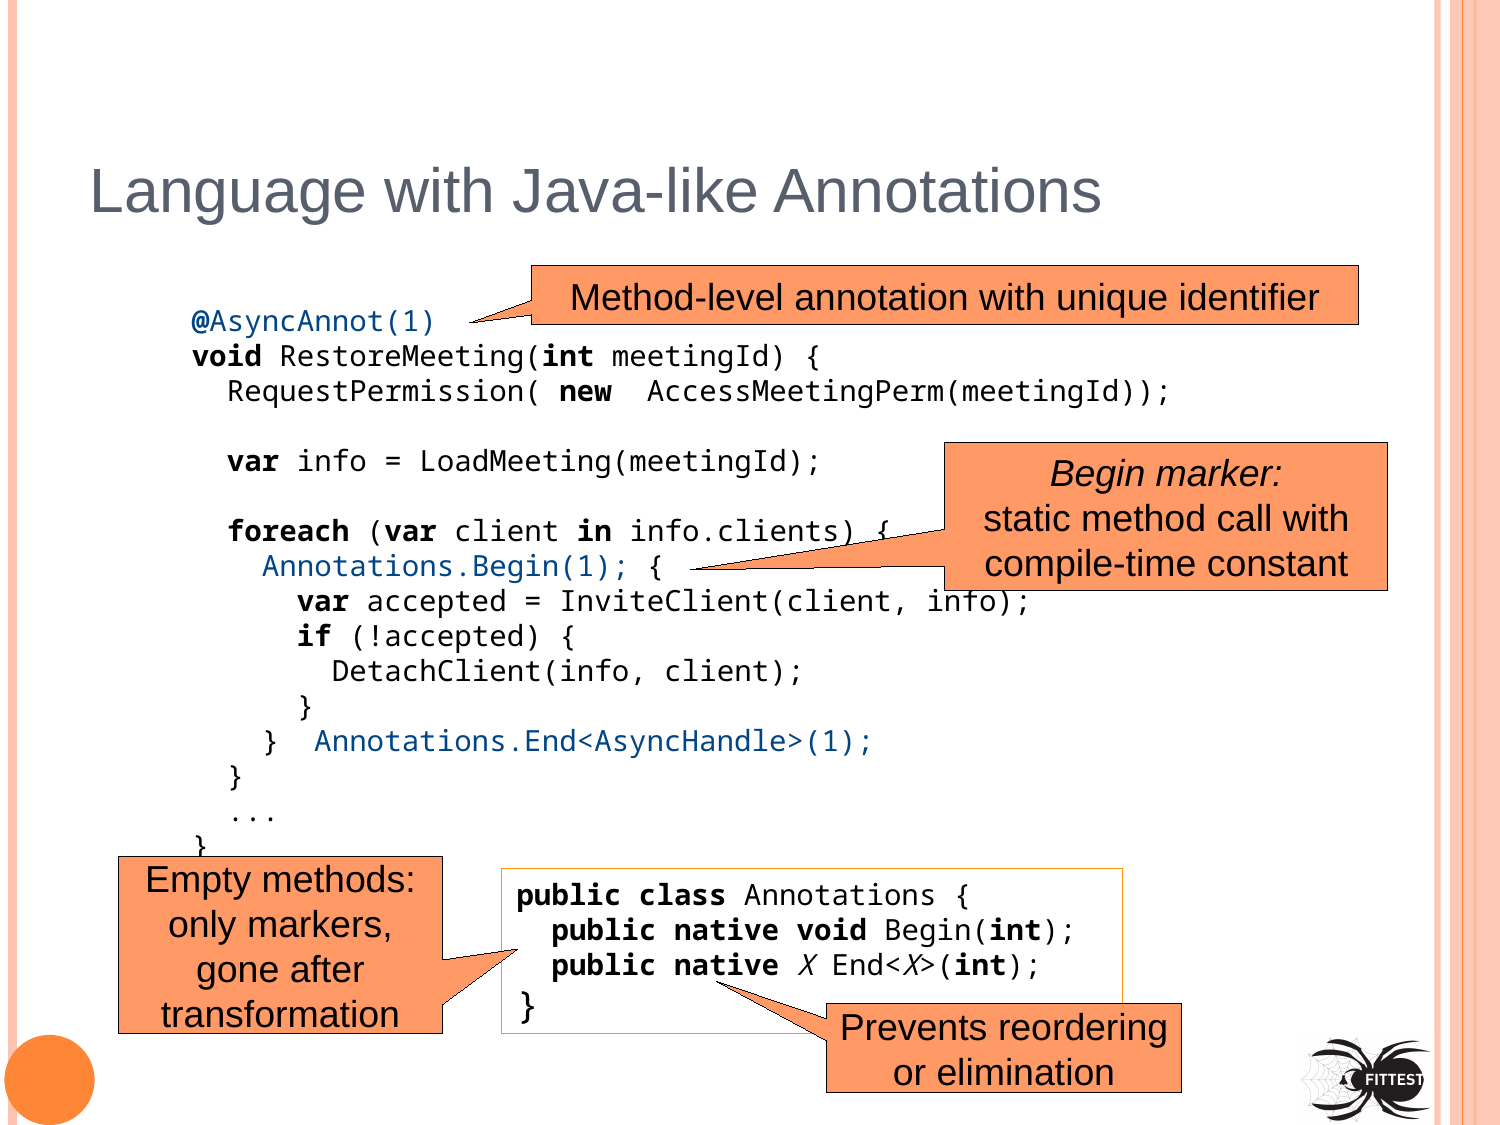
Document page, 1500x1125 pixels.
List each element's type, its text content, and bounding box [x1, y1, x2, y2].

text_box Begin marker: static method call with compile-time constant [690, 442, 1388, 591]
text_box @AsyncAnnot(1) void RestoreMeeting(int meetingId) { RequestPermission( new AccessMeetingPerm(meetingId)); var info = LoadMeeting(meetingId); foreach (var client in info.clients) { Annotations.Begin(1); { var accepted = InviteClient(client, info); if (!accepted) { DetachClient(info, client); } } Annotations.End<AsyncHandle>(1); } ... } [177, 295, 1241, 886]
text_box Method-level annotation with unique identifier [469, 265, 1359, 325]
text_box Empty methods: only markers, gone after transformation [118, 856, 518, 1034]
text_box Prevents reordering or elimination [716, 981, 1182, 1093]
text_box public class Annotations { public native void Begin(int); public native X End<X>(int); } [501, 868, 1123, 1034]
title Language with Java-like Annotations [74, 44, 1300, 233]
